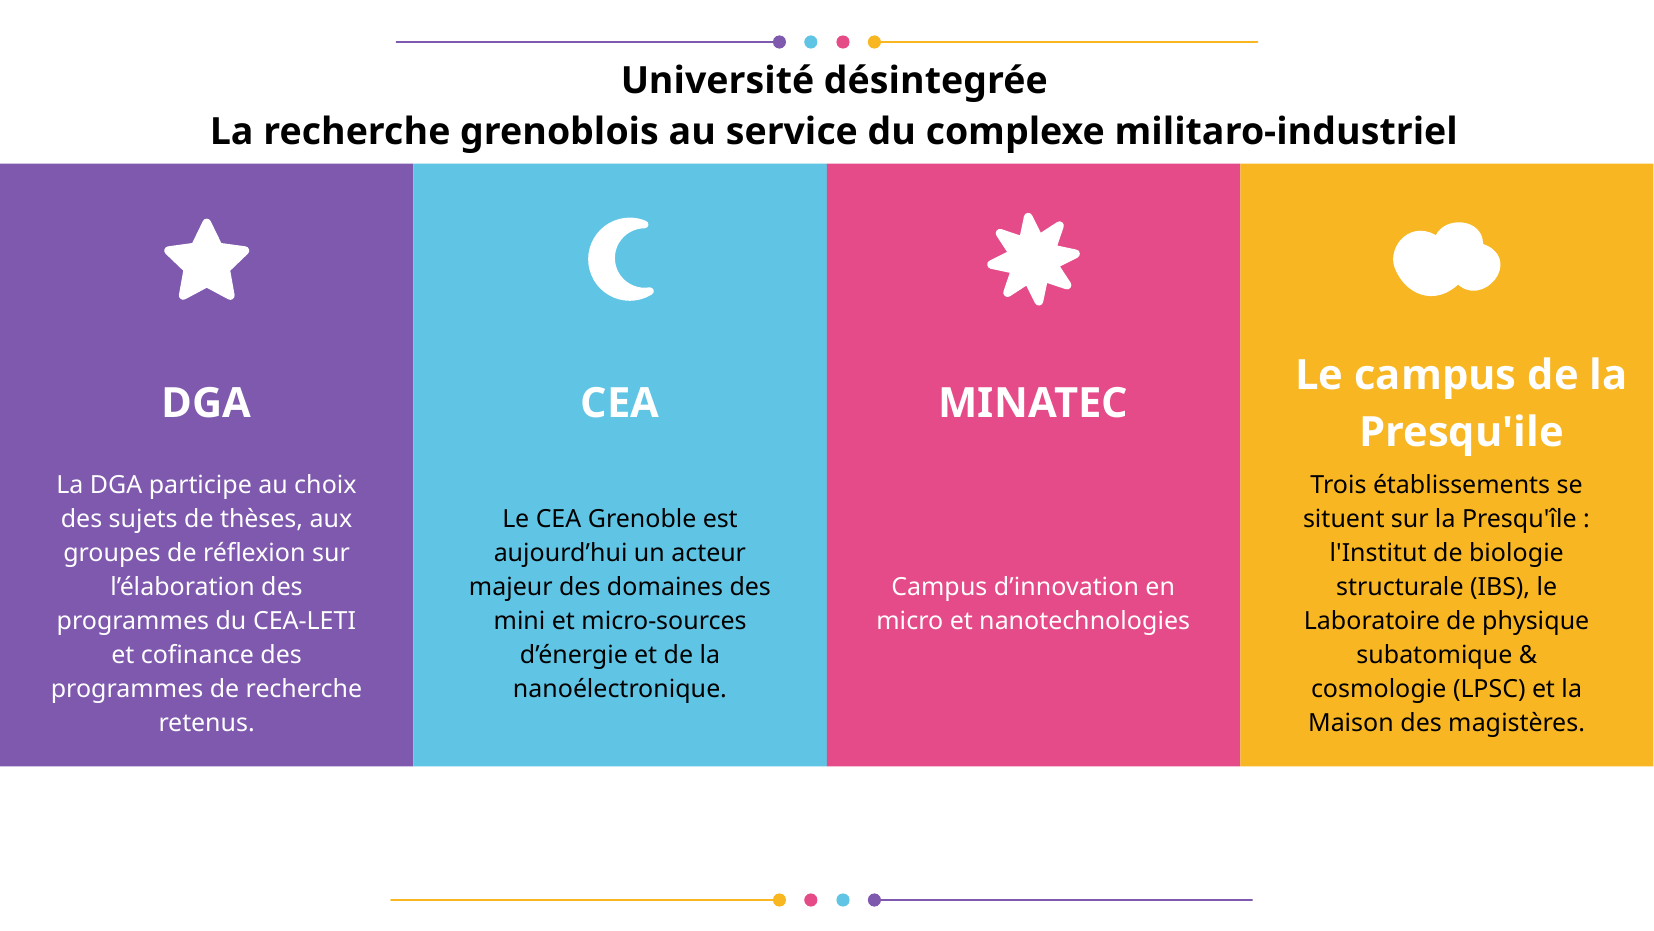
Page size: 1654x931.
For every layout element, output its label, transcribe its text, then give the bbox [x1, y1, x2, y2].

text_box [596, 227, 627, 292]
title Le CEA Grenoble est aujourd’hui un acteur majeur des domaines des mini et micro-sources d’énergie et de la nanoélectronique. [459, 480, 781, 726]
text_box [1007, 233, 1060, 285]
title MINATEC [903, 348, 1164, 455]
text_box [1402, 231, 1491, 287]
title Campus d’innovation en micro et nanotechnologies [873, 480, 1194, 726]
title DGA [29, 316, 384, 488]
title Le campus de la Presqu'ile [1269, 316, 1654, 488]
title La DGA participe au choix des sujets de thèses, aux groupes de réflexion sur l’élaboration des programmes du CEA-LETI et cofinance des programmes de recherche retenus. [46, 488, 368, 740]
title Trois établissements se situent sur la Presqu'île : l'Institut de biologie structurale (IBS), le Laboratoire de physique subatomique & cosmologie (LPSC) et la Maison des magistères. [1286, 488, 1608, 740]
text_box [180, 235, 234, 286]
title CEA [490, 348, 751, 455]
title Université désintegrée La recherche grenoblois au service du complexe militaro-industriel [82, 53, 1587, 156]
